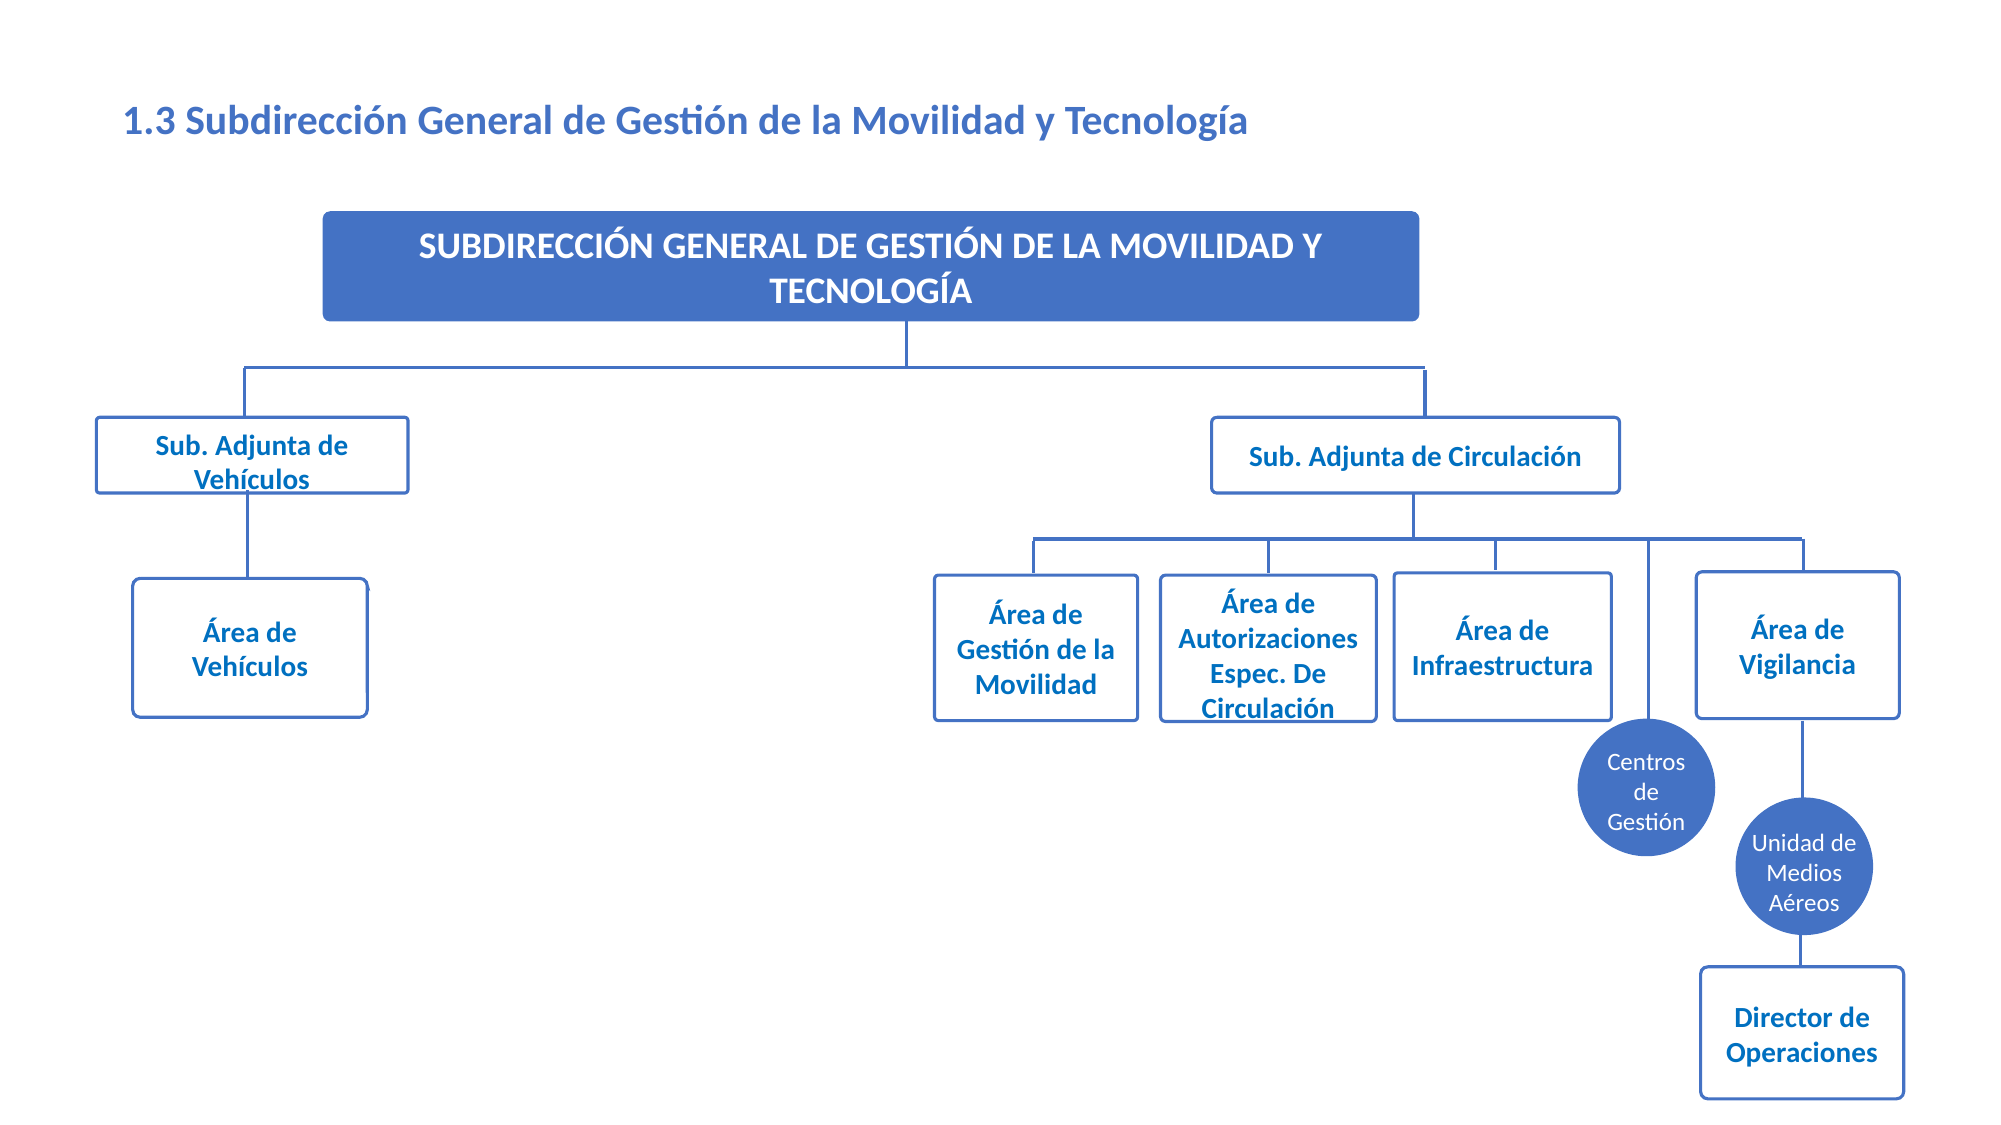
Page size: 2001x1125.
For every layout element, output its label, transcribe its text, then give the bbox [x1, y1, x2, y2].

text_box Área de Infraestructura [1394, 572, 1612, 721]
text_box Área de Autorizaciones Espec. De Circulación [1160, 575, 1377, 722]
text_box Sub. Adjunta de Circulación [1211, 417, 1620, 494]
text_box Área de Vehículos [132, 578, 368, 718]
text_box Unidad de Medios Aéreos [1728, 819, 1880, 926]
text_box Área de Vigilancia [1696, 571, 1900, 719]
text_box [1598, 718, 1695, 738]
text_box Centros de Gestión [1577, 738, 1716, 845]
text_box Área de Gestión de la Movilidad [934, 575, 1138, 721]
text_box Director de Operaciones [1700, 966, 1904, 1099]
text_box [1754, 797, 1855, 819]
text_box [1608, 845, 1685, 857]
text_box SUBDIRECCIÓN GENERAL DE GESTIÓN DE LA MOVILIDAD Y TECNOLOGÍA [322, 211, 1420, 322]
text_box Sub. Adjunta de Vehículos [96, 417, 409, 494]
text_box 1.3 Subdirección General de Gestión de la Movilidad y Tecnología [107, 85, 1283, 151]
text_box [1770, 926, 1839, 936]
